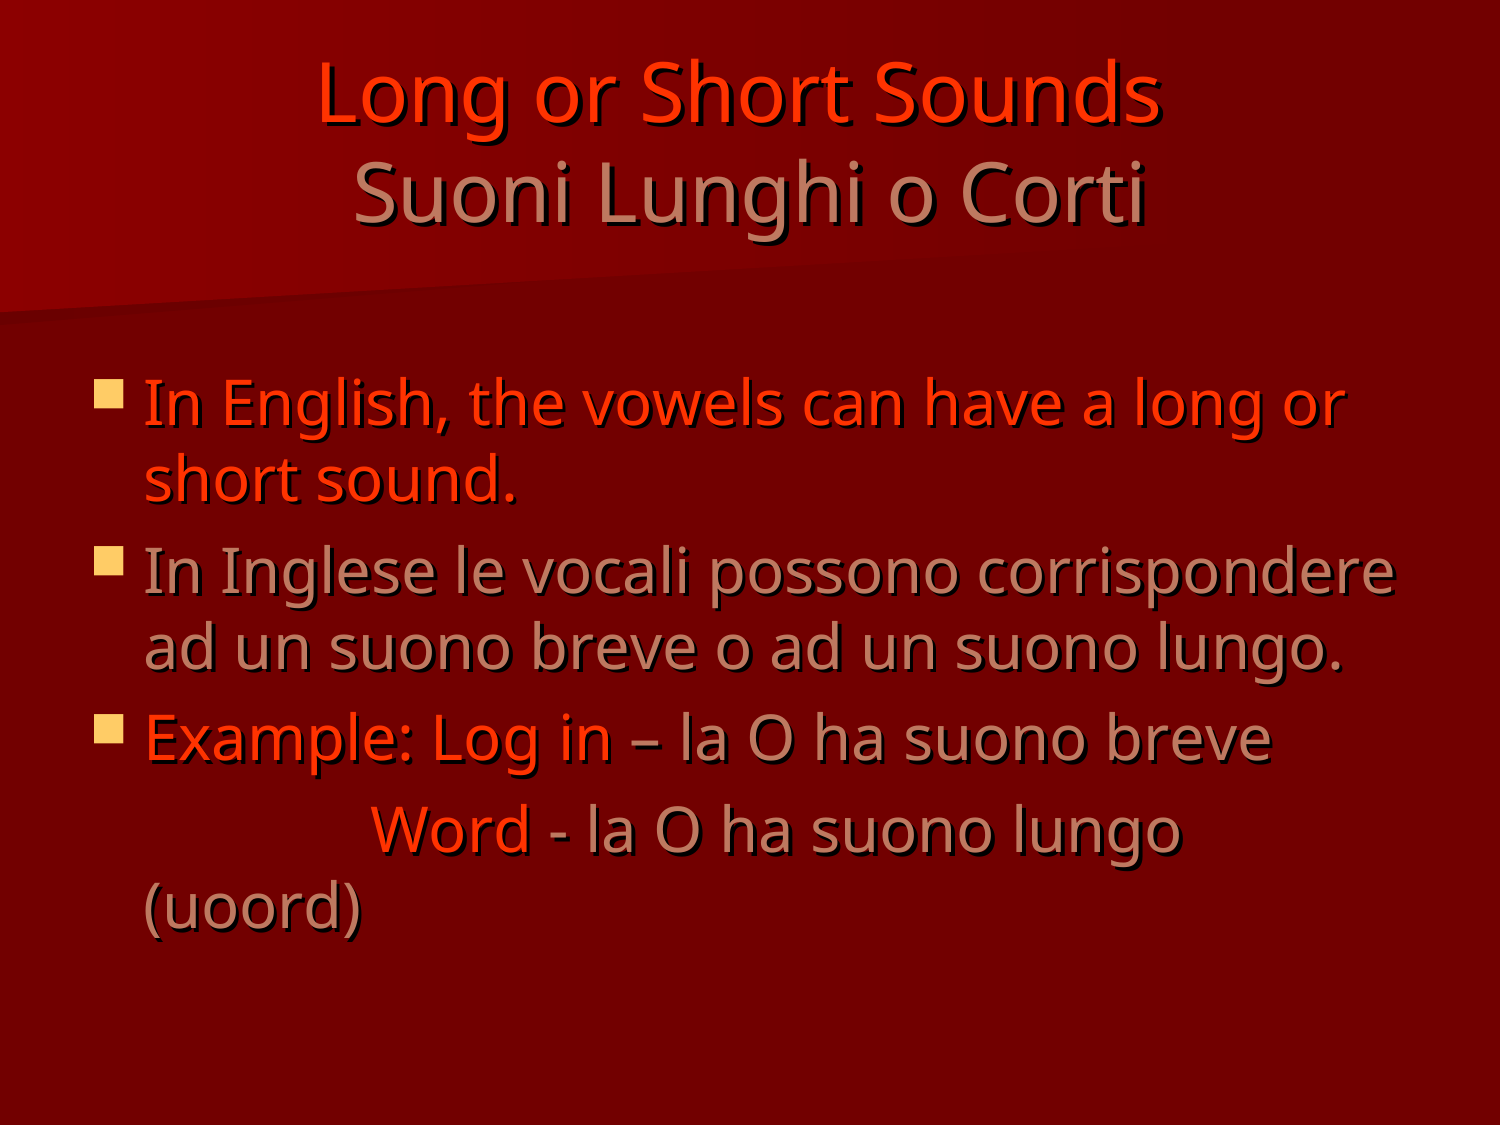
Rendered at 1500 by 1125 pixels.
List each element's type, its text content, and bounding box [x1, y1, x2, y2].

list In English, the vowels can have a long or short sound. In Inglese le vocali possono corrispondere ad un suono breve o ad un suono lungo. Example: Log in – la O ha suono breve Word - la O ha suono lungo (uoord) [75, 262, 1426, 1000]
title Long or Short Sounds Suoni Lunghi o Corti [75, 45, 1426, 233]
